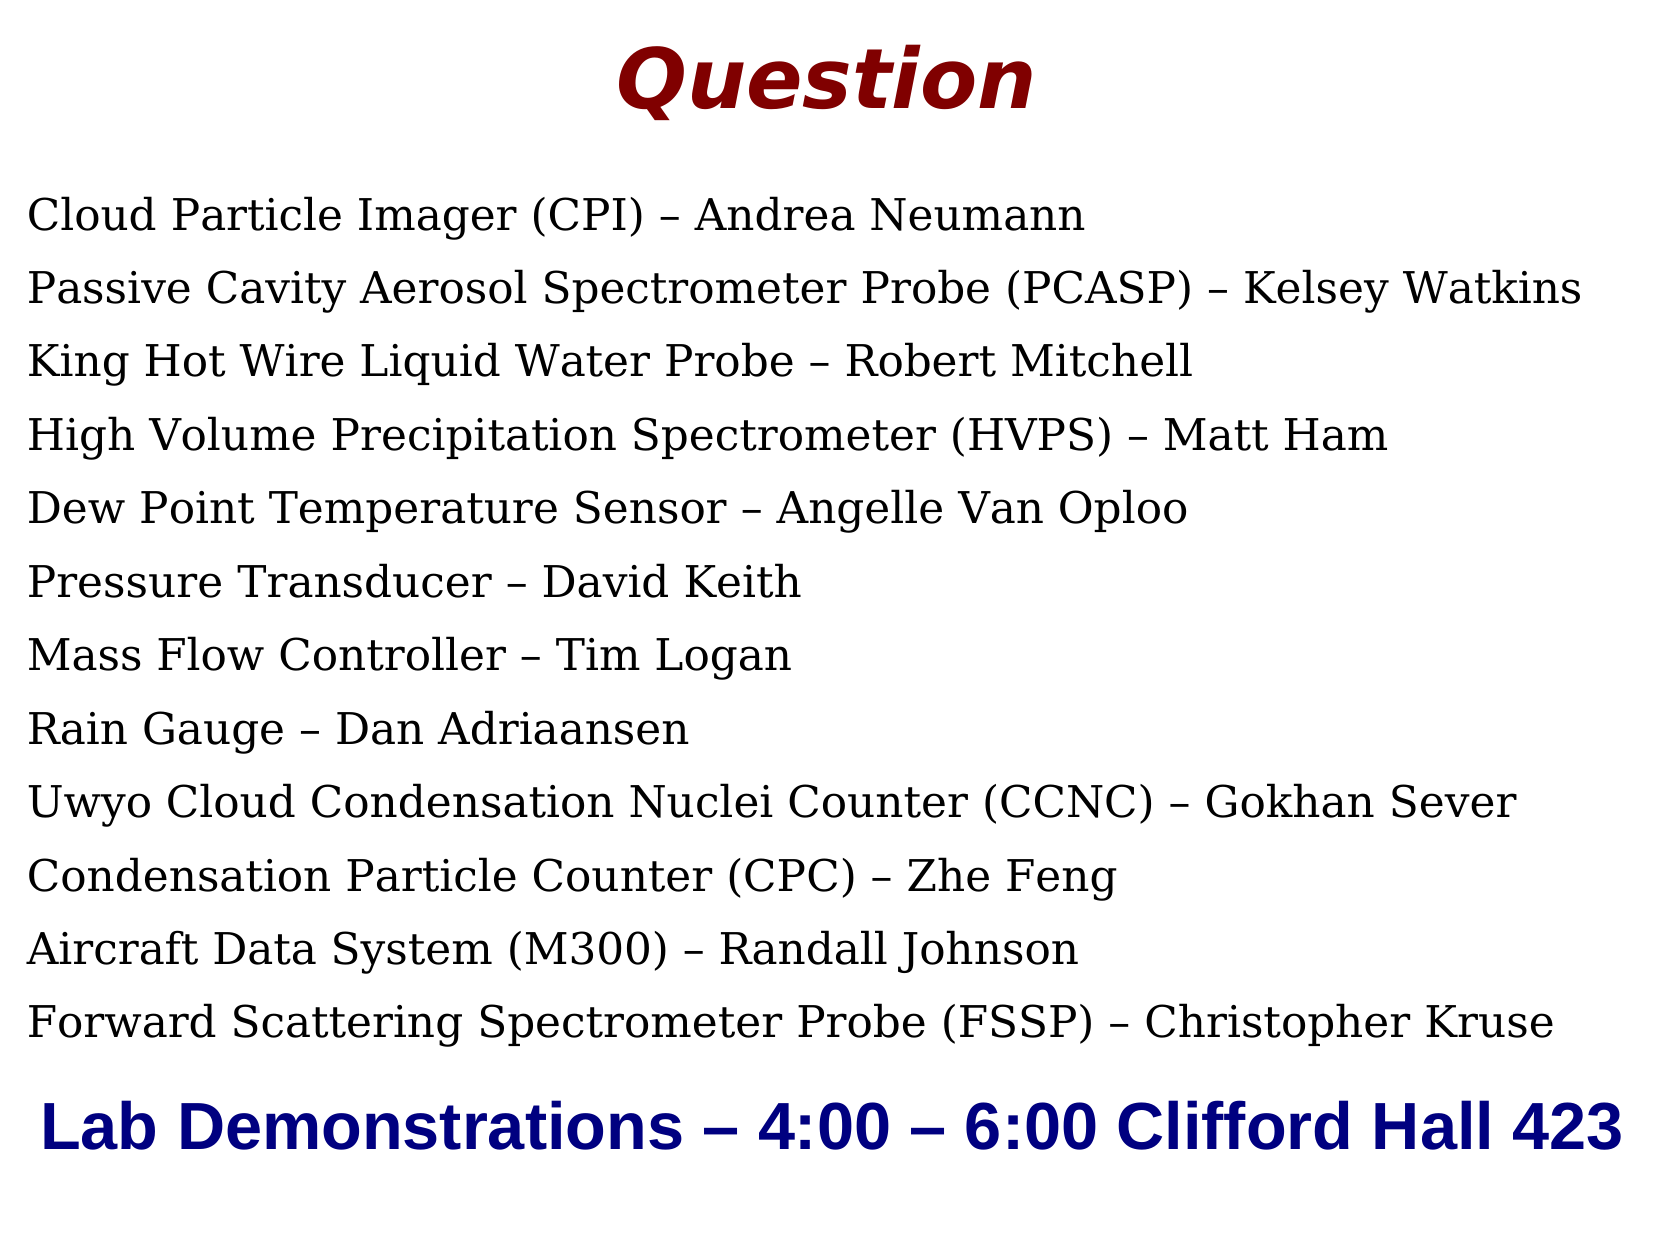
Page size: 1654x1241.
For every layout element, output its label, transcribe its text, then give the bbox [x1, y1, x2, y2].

text_box Cloud Particle Imager (CPI) – Andrea Neumann Passive Cavity Aerosol Spectrometer Probe (PCASP) – Kelsey Watkins King Hot Wire Liquid Water Probe – Robert Mitchell High Volume Precipitation Spectrometer (HVPS) – Matt Ham Dew Point Temperature Sensor – Angelle Van Oploo Pressure Transducer – David Keith Mass Flow Controller – Tim Logan Rain Gauge – Dan Adriaansen Uwyo Cloud Condensation Nuclei Counter (CCNC) – Gokhan Sever Condensation Particle Counter (CPC) – Zhe Feng Aircraft Data System (M300) – Randall Johnson Forward Scattering Spectrometer Probe (FSSP) – Christopher Kruse [26, 157, 1642, 1055]
text_box Lab Demonstrations – 4:00 – 6:00 Clifford Hall 423 [25, 1082, 1641, 1173]
text_box Question [0, 20, 1654, 146]
